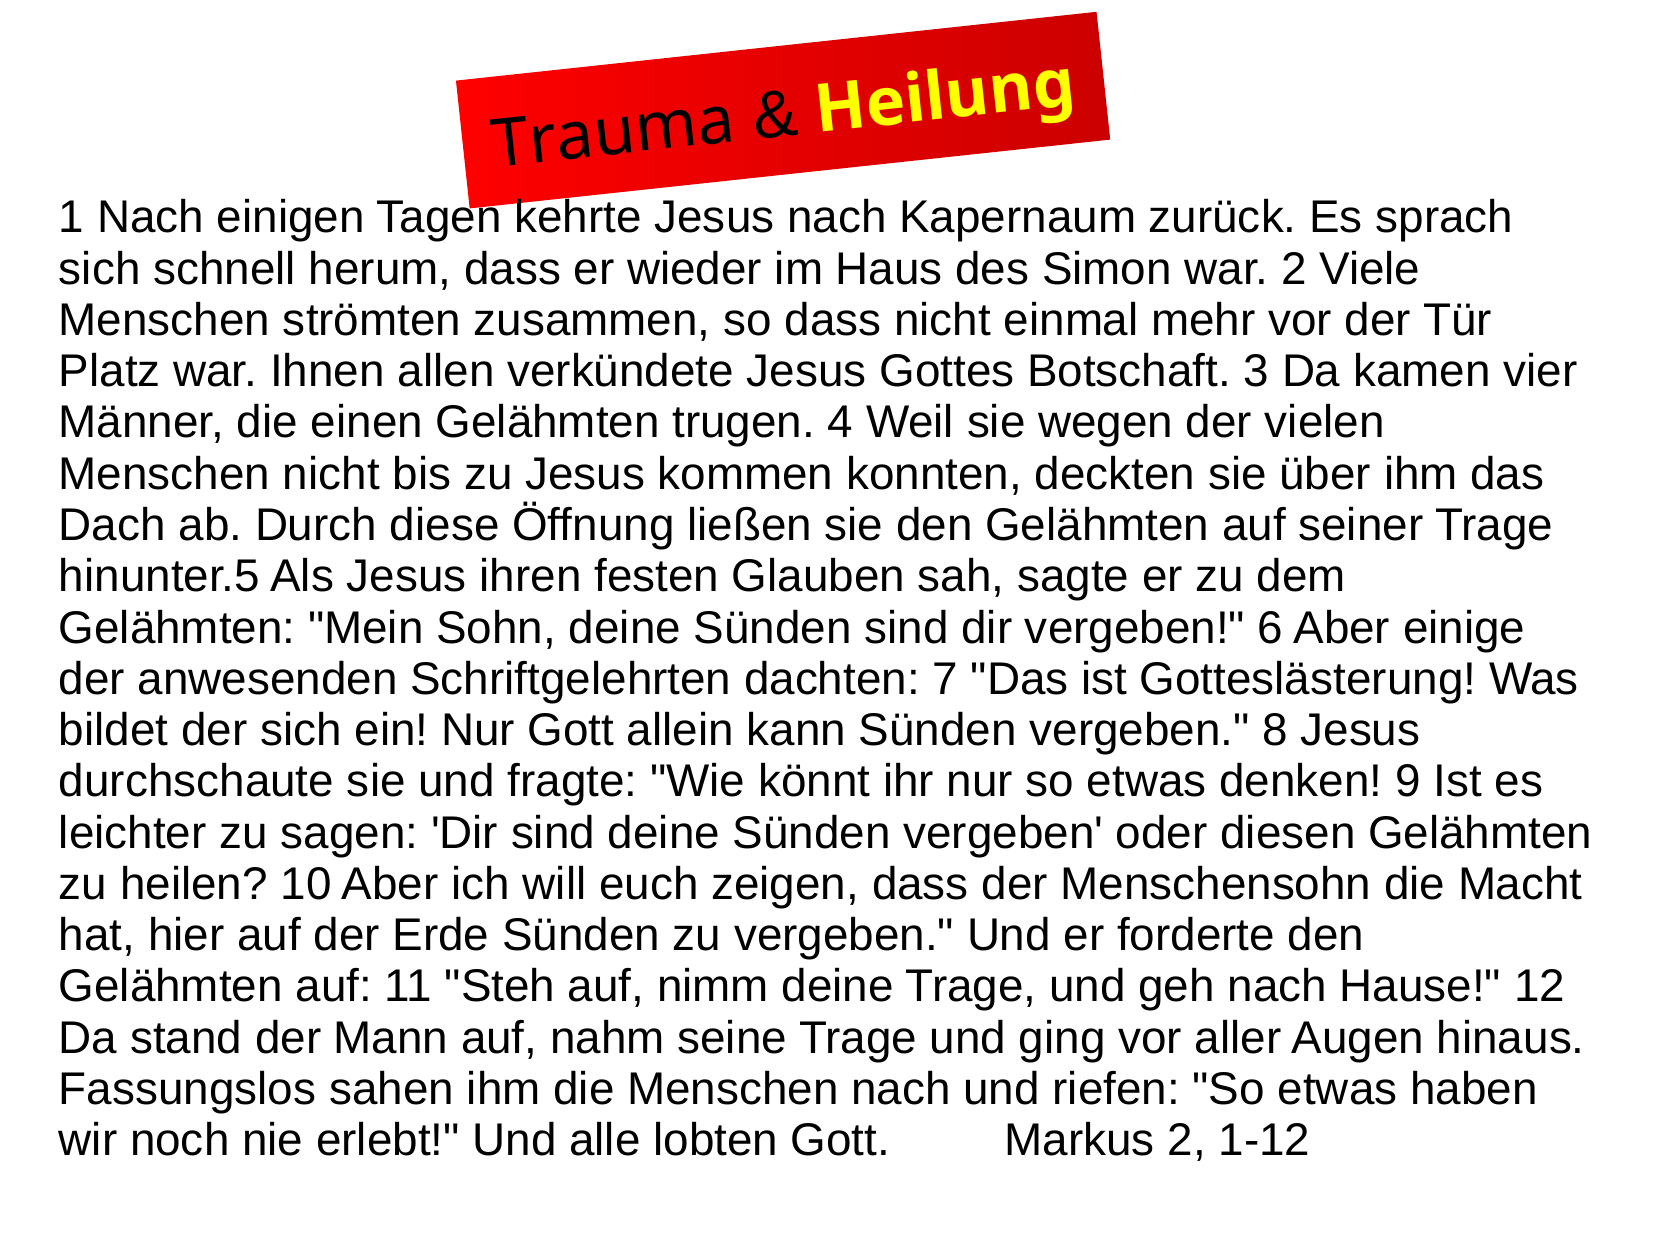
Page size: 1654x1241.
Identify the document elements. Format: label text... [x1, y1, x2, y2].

title Trauma & Heilung [455, 11, 1106, 93]
subtitle 1 Nach einigen Tagen kehrte Jesus nach Kapernaum zurück. Es sprach sich schnell herum, dass er wieder im Haus des Simon war. 2 Viele Menschen strömten zusammen, so dass nicht einmal mehr vor der Tür Platz war. Ihnen allen verkündete Jesus Gottes Botschaft. 3 Da kamen vier Männer, die einen Gelähmten trugen. 4 Weil sie wegen der vielen Menschen nicht bis zu Jesus kommen konnten, deckten sie über ihm das Dach ab. Durch diese Öffnung ließen sie den Gelähmten auf seiner Trage hinunter.5 Als Jesus ihren festen Glauben sah, sagte er zu dem Gelähmten: "Mein Sohn, deine Sünden sind dir vergeben!" 6 Aber einige der anwesenden Schriftgelehrten dachten: 7 "Das ist Gotteslästerung! Was bildet der sich ein! Nur Gott allein kann Sünden vergeben." 8 Jesus durchschaute sie und fragte: "Wie könnt ihr nur so etwas denken! 9 Ist es leichter zu sagen: 'Dir sind deine Sünden vergeben' oder diesen Gelähmten zu heilen? 10 Aber ich will euch zeigen, dass der Menschensohn die Macht hat, hier auf der Erde Sünden zu vergeben." Und er forderte den Gelähmten auf: 11 "Steh auf, nimm deine Trage, und geh nach Hause!" 12 Da stand der Mann auf, nahm seine Trage und ging vor aller Augen hinaus. Fassungslos sahen ihm die Menschen nach und riefen: "So etwas haben wir noch nie erlebt!" Und alle lobten Gott. Markus 2, 1-12 [59, 93, 1595, 1241]
